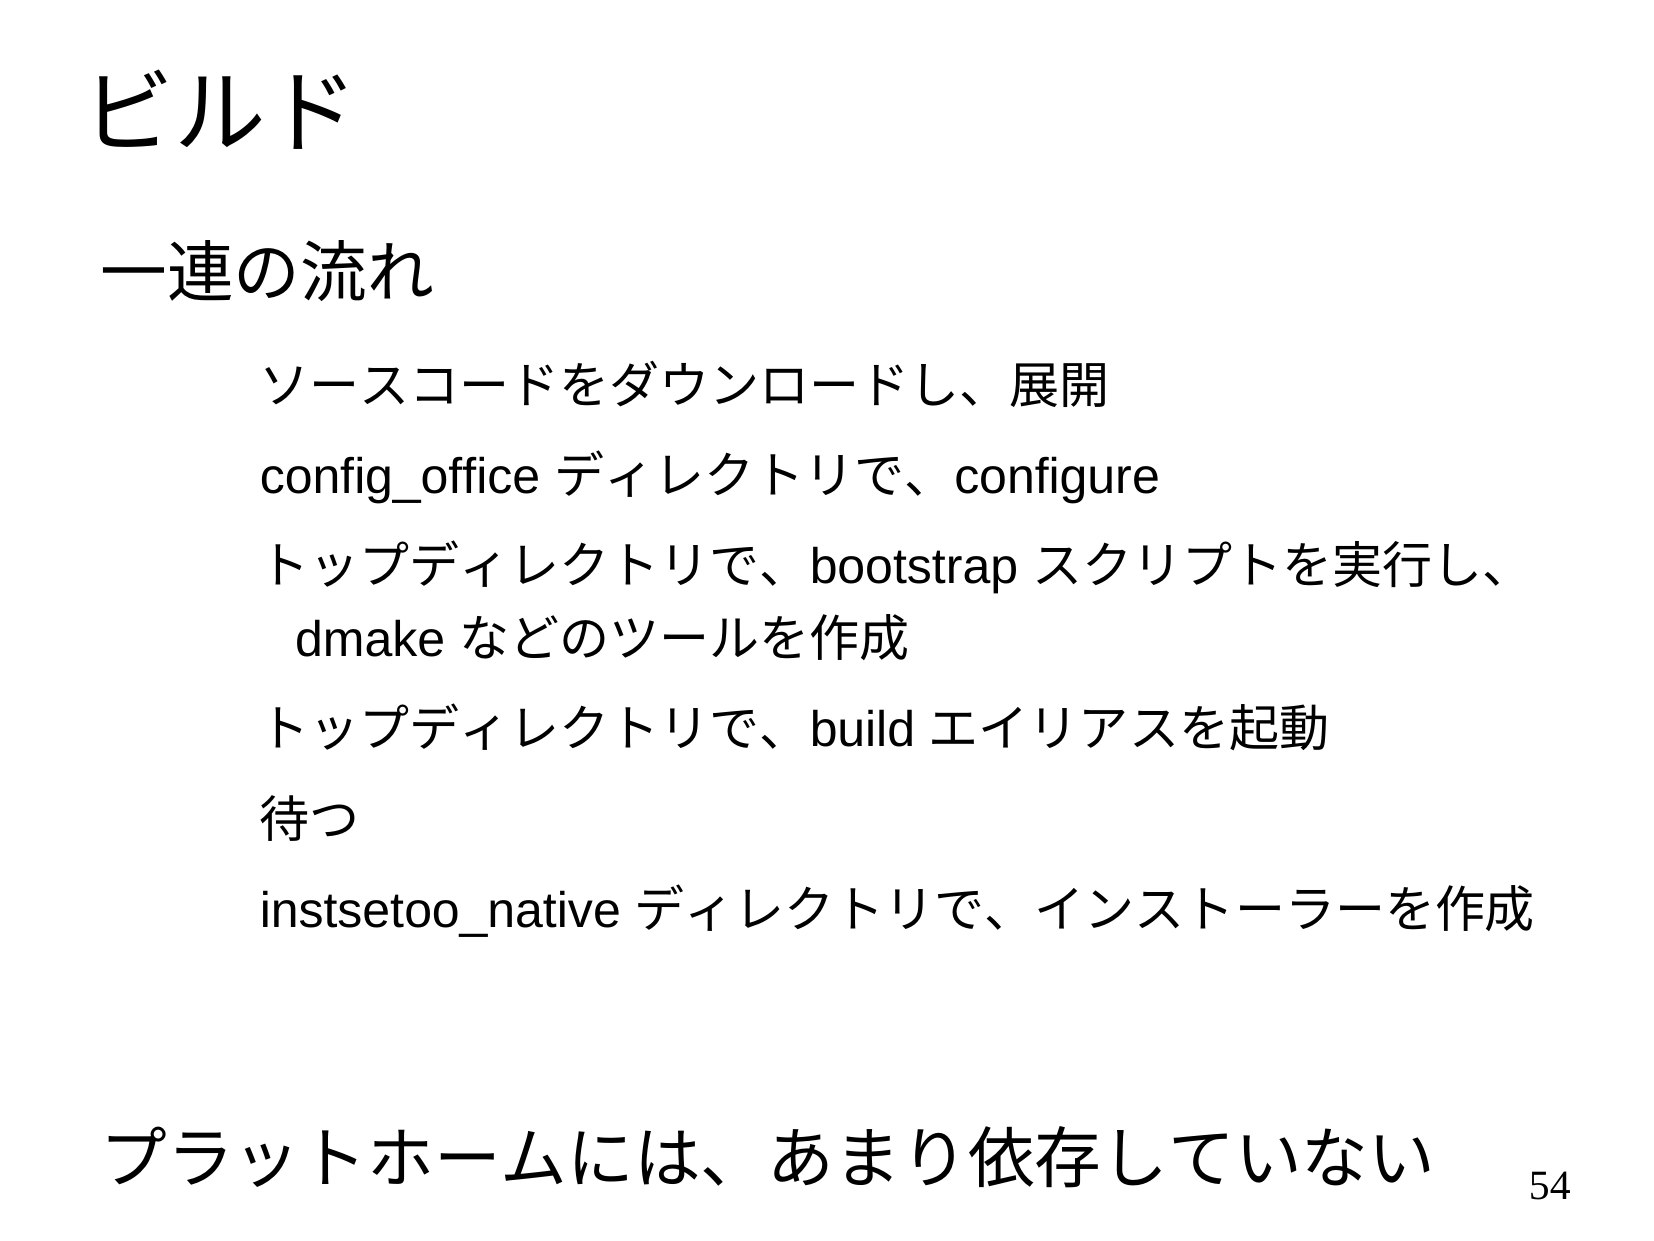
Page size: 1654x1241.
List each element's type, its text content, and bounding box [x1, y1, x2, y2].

title ビルド [82, 0, 1623, 213]
list 一連の流れ ソースコードをダウンロードし、展開 config_office ディレクトリで、configure トップディレクトリで、bootstrap スクリプトを実行し、 dmake などのツールを作成 トップディレクトリで、build エイリアスを起動 待つ instsetoo_native ディレクトリで、インストーラーを作成 プラットホームには、あまり依存していない Linux 系でも Windows でも同じ手順の流れ [82, 219, 1571, 1053]
